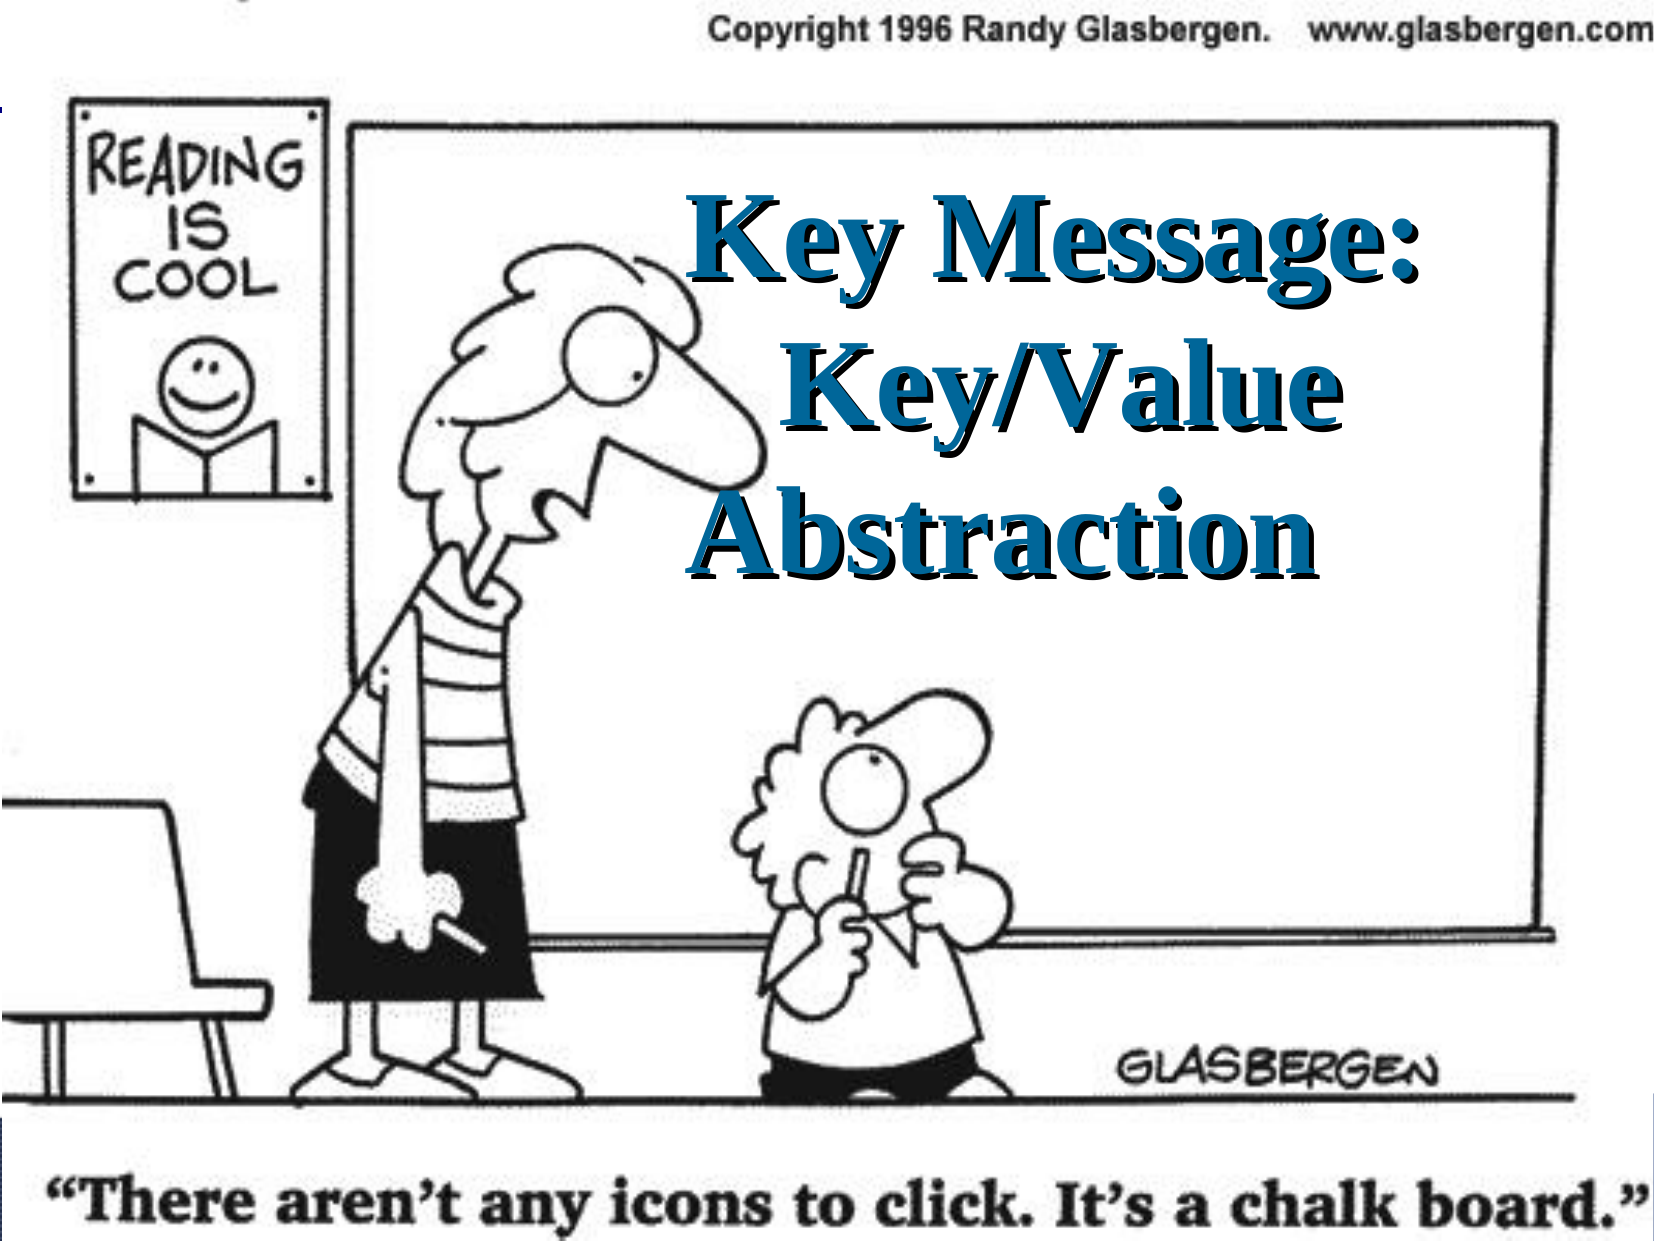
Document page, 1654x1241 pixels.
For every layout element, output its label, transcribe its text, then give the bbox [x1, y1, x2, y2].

picture [0, 0, 1654, 1241]
text_box Key Message: Key/Value Abstraction [685, 155, 1520, 662]
